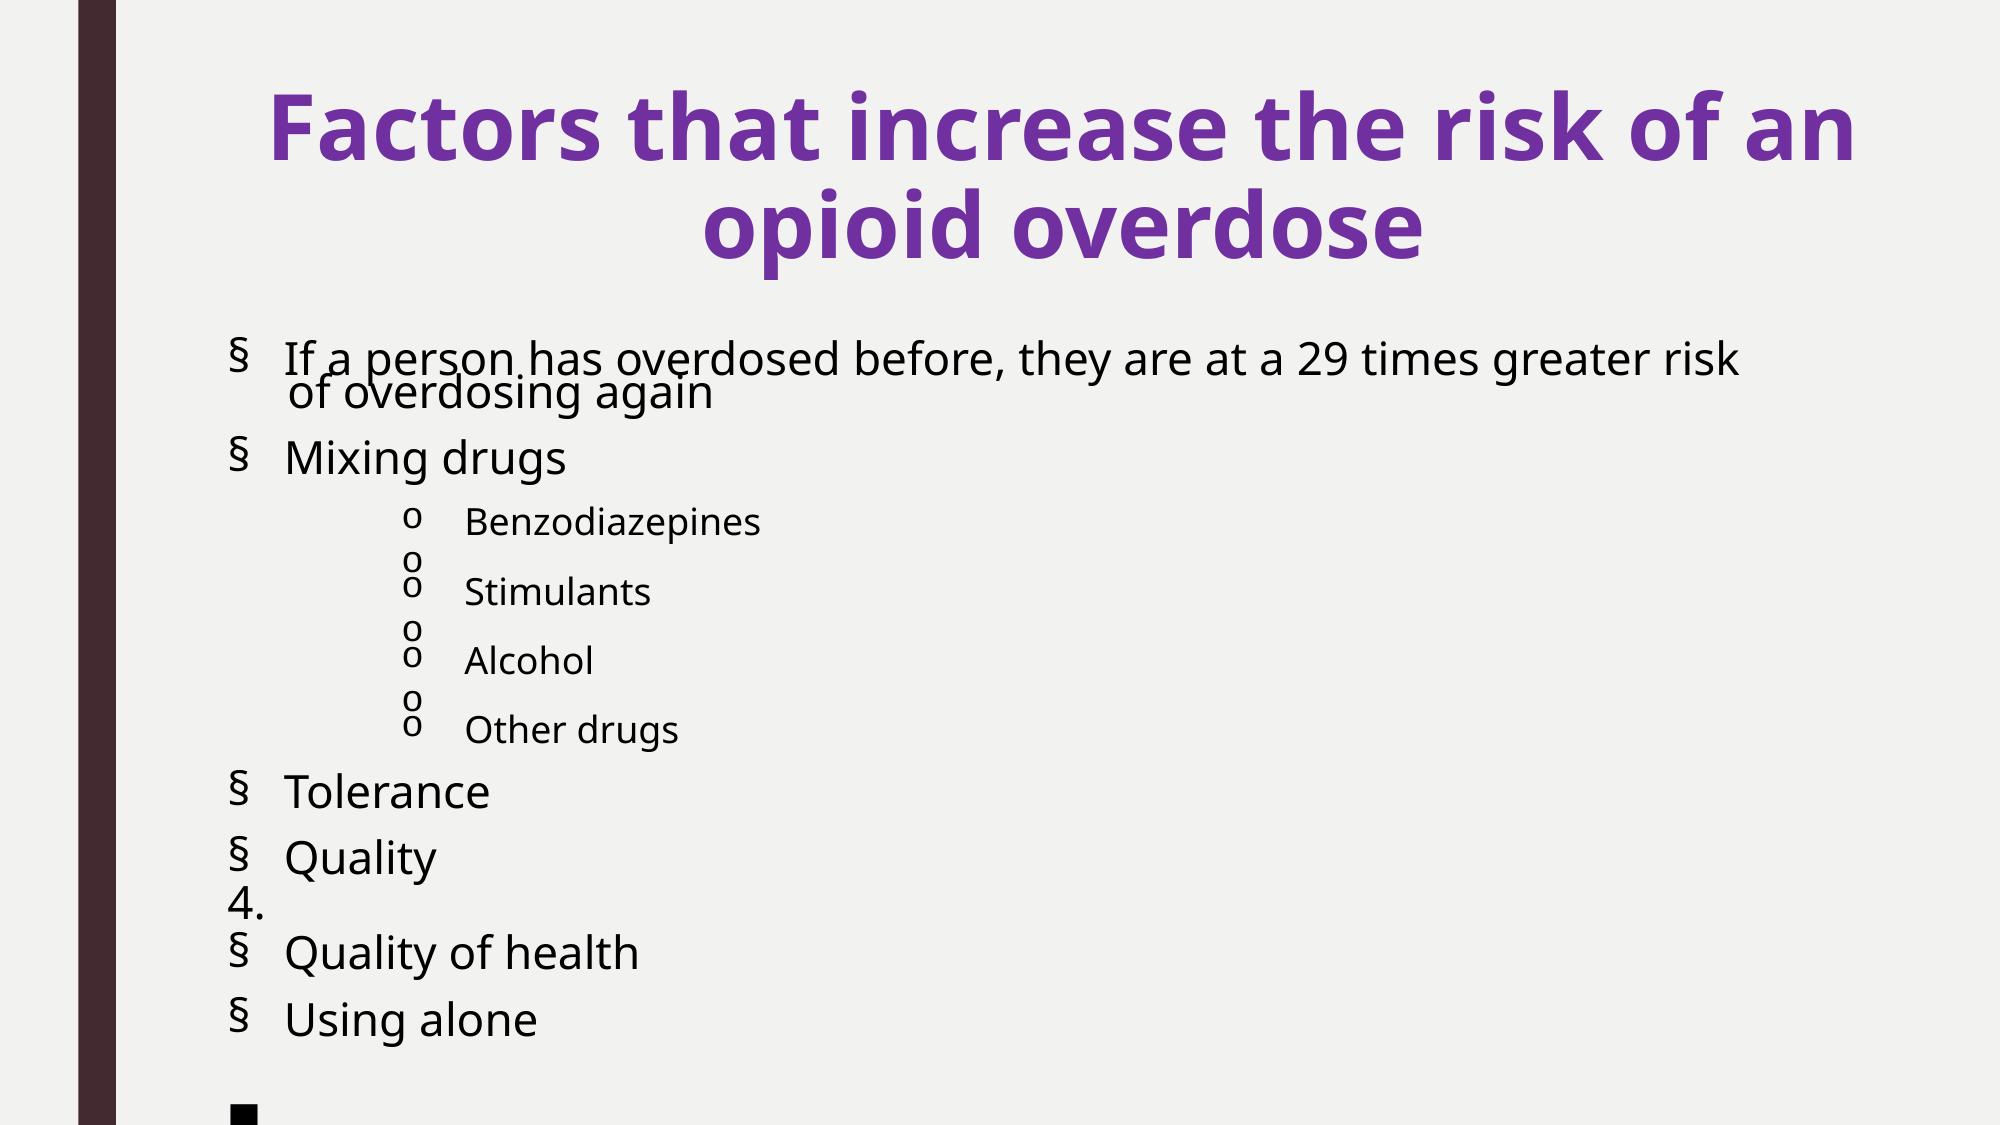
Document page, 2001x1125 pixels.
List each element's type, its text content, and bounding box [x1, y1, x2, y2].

title Factors that increase the risk of an opioid overdose [127, 75, 2000, 290]
list If a person has overdosed before, they are at a 29 times greater risk of overdosing again Mixing drugs Benzodiazepines Stimulants Alcohol Other drugs Tolerance Quality Quality of health Using alone [212, 341, 1788, 1104]
